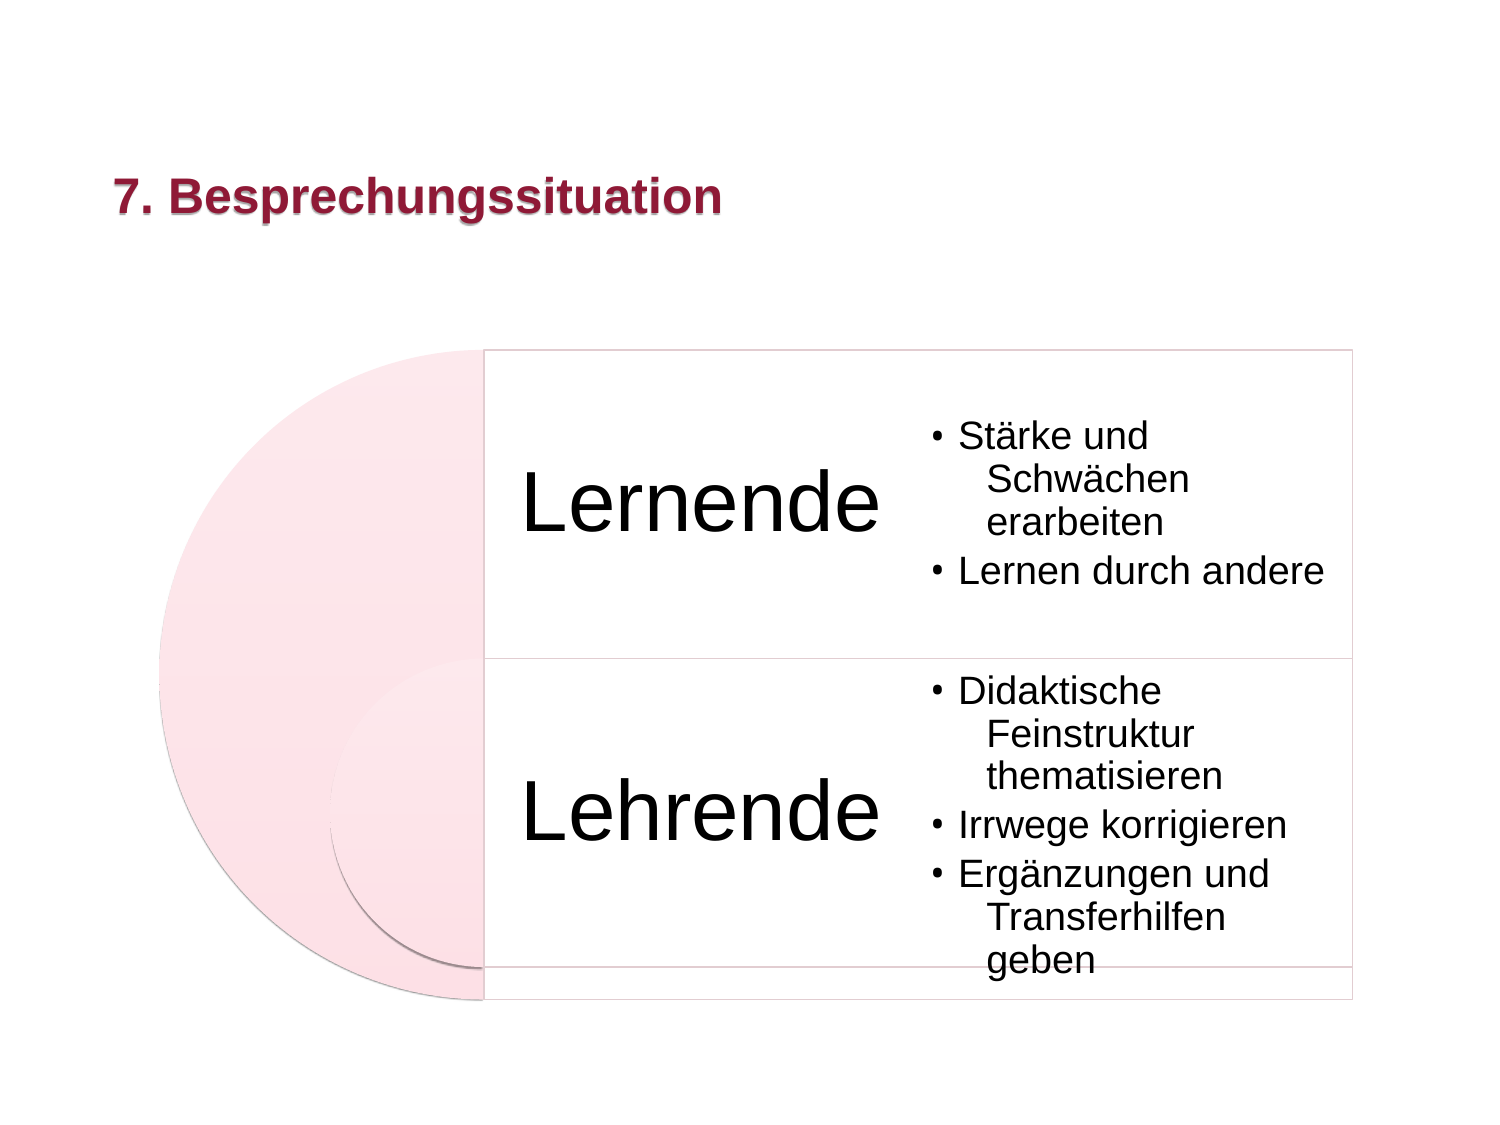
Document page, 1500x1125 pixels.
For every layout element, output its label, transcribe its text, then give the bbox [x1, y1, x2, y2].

title 7. Besprechungssituation [112, 71, 1071, 224]
text_box [159, 349, 484, 1000]
text_box Stärke und Schwächen erarbeiten Lernen durch andere [918, 349, 1353, 658]
text_box Lernende [484, 968, 1353, 1000]
text_box Lernende [484, 349, 918, 658]
text_box Lehrende [484, 658, 918, 968]
text_box Didaktische Feinstruktur thematisieren Irrwege korrigieren Ergänzungen und Transferhilfen geben [918, 658, 1353, 968]
